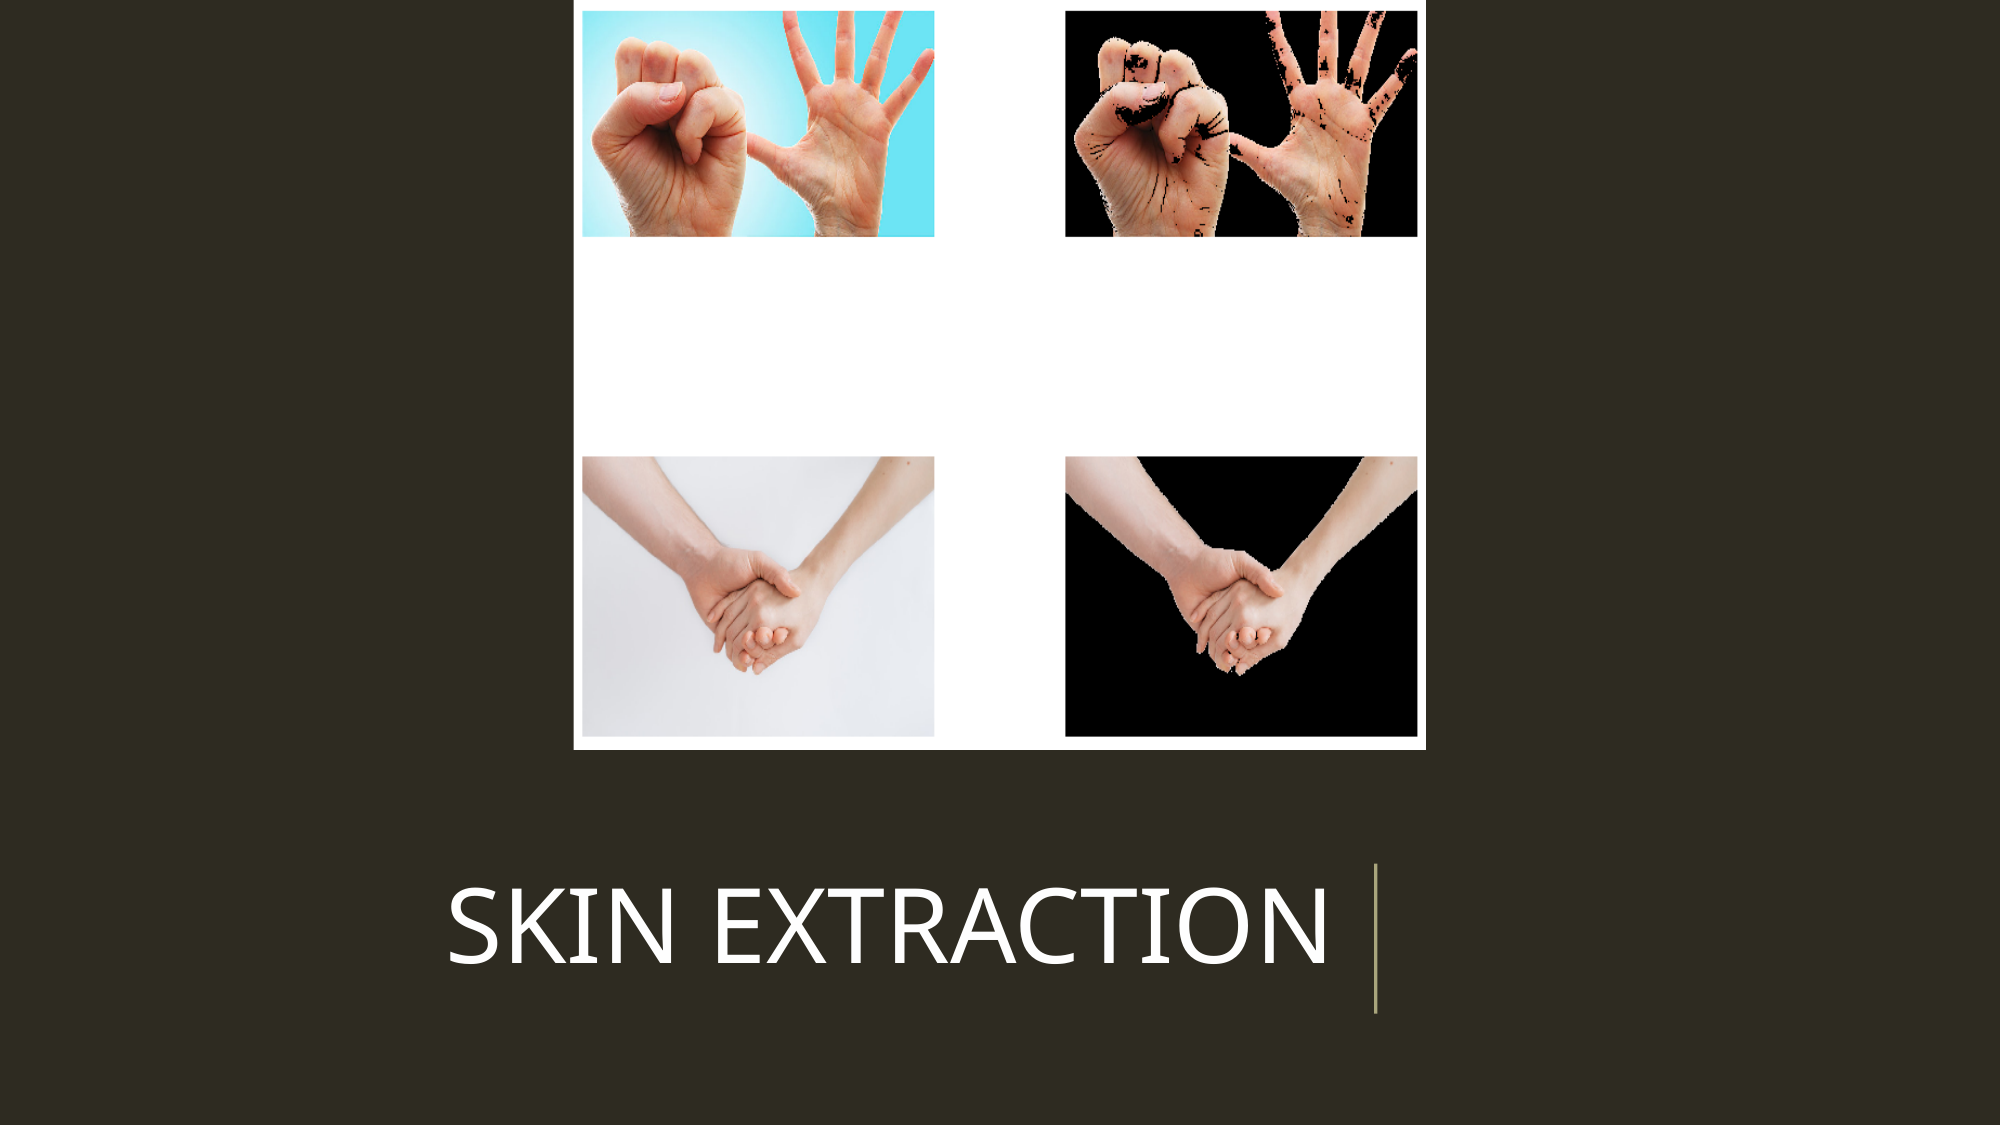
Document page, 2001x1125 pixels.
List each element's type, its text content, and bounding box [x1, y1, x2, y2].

picture [573, 0, 1426, 750]
title SKIN EXTRACTION [75, 813, 1350, 1054]
